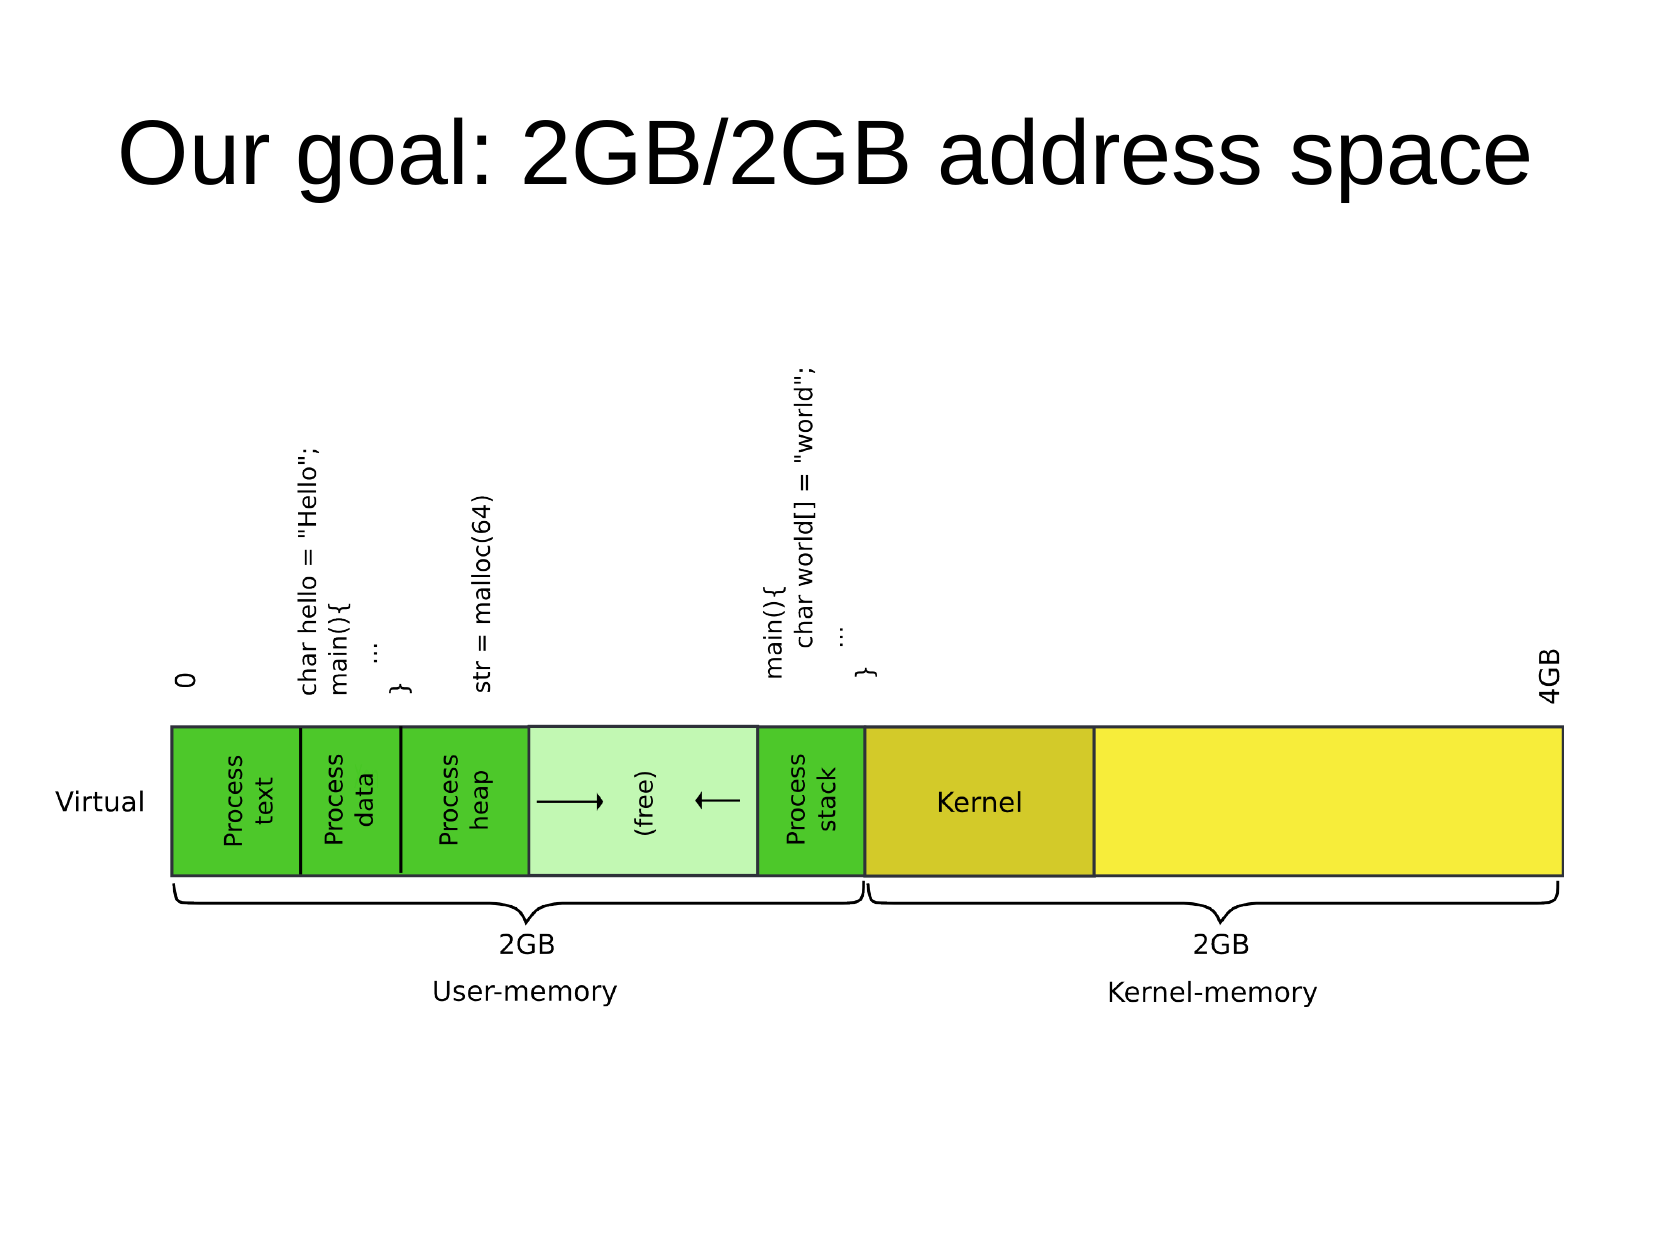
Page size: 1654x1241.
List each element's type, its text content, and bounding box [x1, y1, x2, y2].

picture [55, 369, 1564, 1007]
title Our goal: 2GB/2GB address space [82, 49, 1571, 257]
